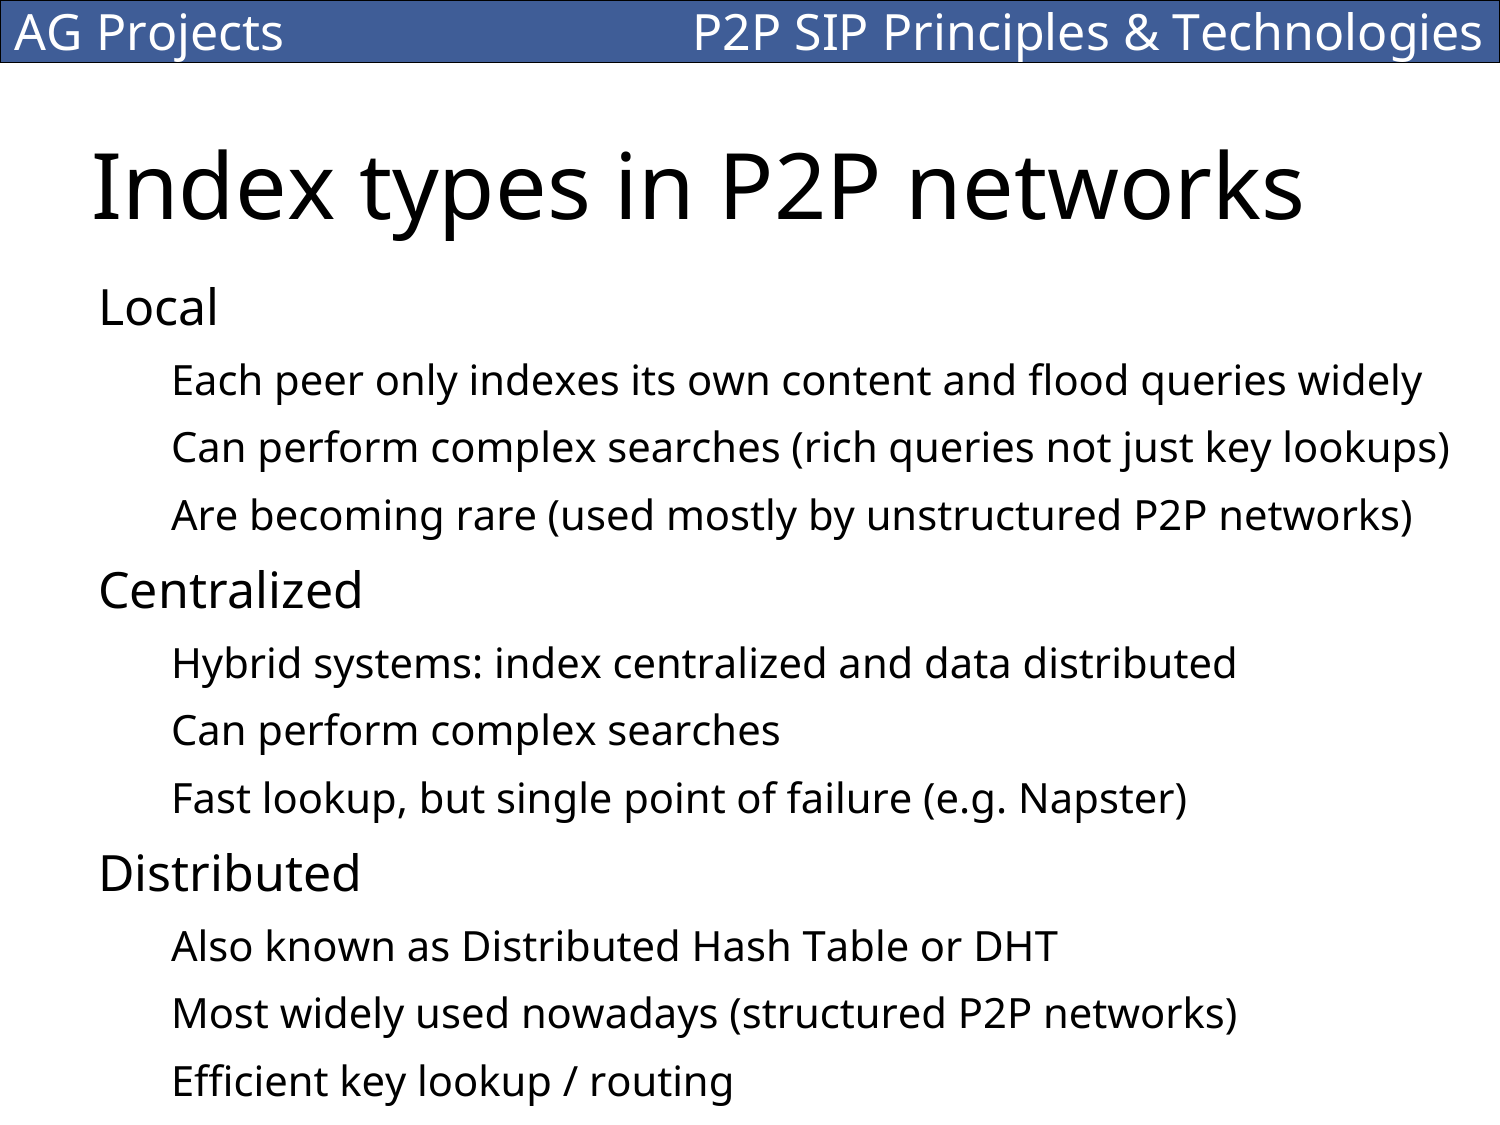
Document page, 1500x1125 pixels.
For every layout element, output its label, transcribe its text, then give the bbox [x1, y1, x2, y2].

text_box Index types in P2P networks [76, 113, 1447, 244]
text_box Local Each peer only indexes its own content and flood queries widely Can perform complex searches (rich queries not just key lookups) Are becoming rare (used mostly by unstructured P2P networks) Centralized Hybrid systems: index centralized and data distributed Can perform complex searches Fast lookup, but single point of failure (e.g. Napster) Distributed Also known as Distributed Hash Table or DHT Most widely used nowadays (structured P2P networks) Efficient key lookup / routing Can perform only exact key lookups [70, 264, 1466, 1125]
